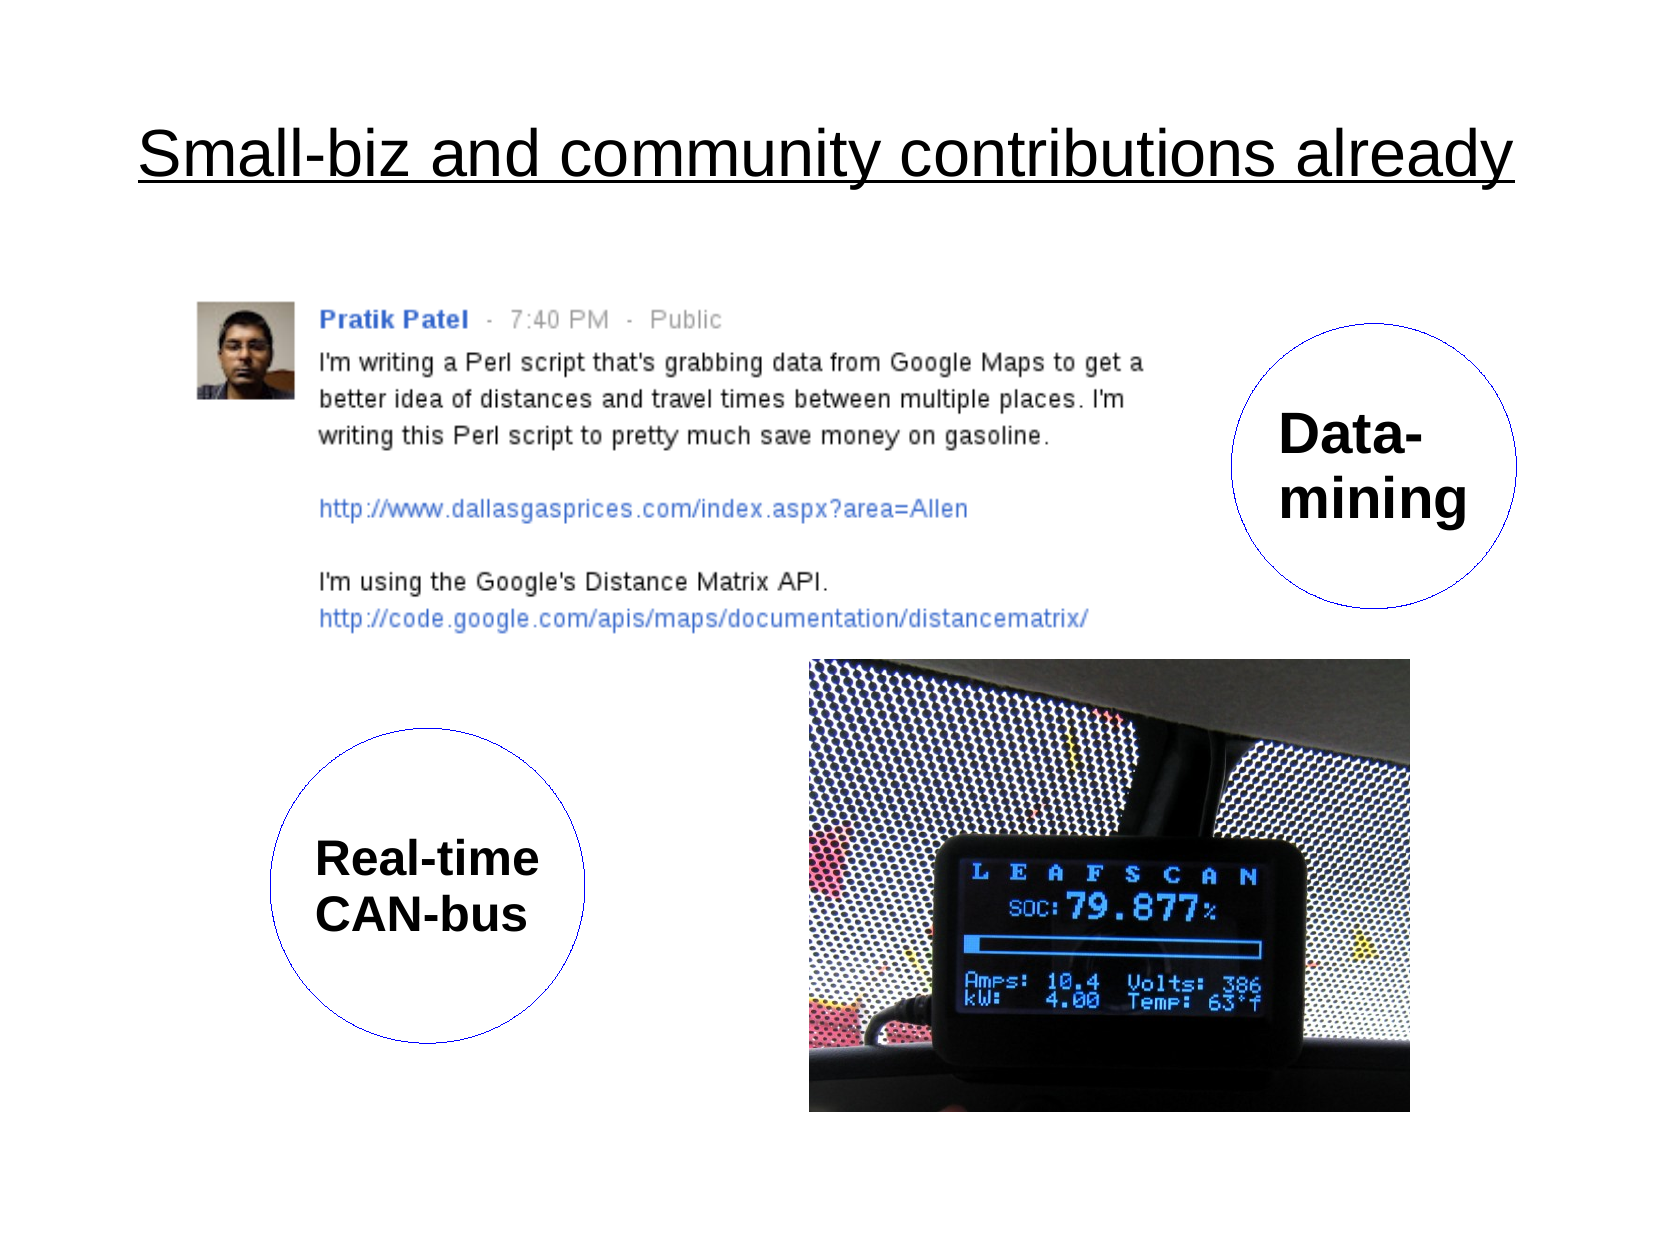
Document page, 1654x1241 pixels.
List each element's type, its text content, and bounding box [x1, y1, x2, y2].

text_box Real-time CAN-bus [300, 822, 555, 949]
picture [155, 278, 1172, 654]
text_box Data- mining [1263, 393, 1485, 539]
title Small-biz and community contributions already [82, 49, 1571, 257]
picture [809, 659, 1410, 1112]
